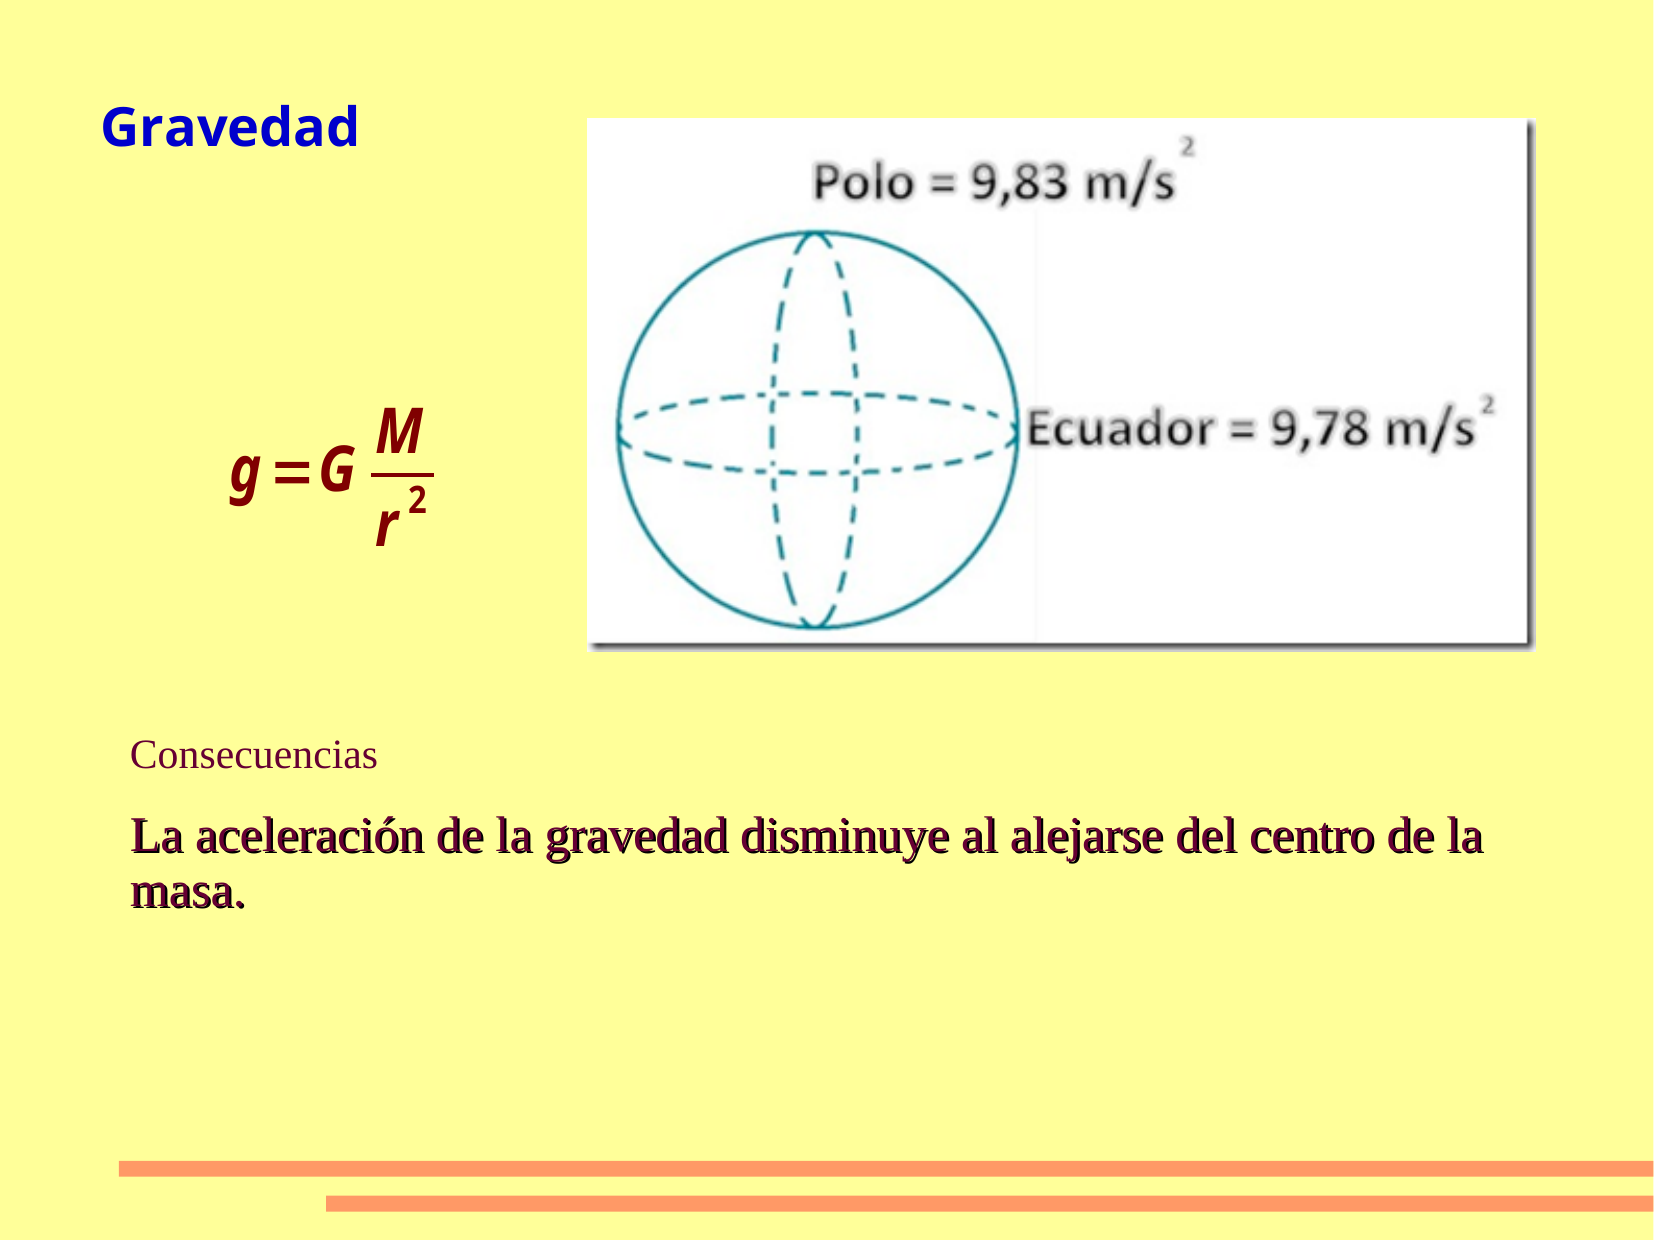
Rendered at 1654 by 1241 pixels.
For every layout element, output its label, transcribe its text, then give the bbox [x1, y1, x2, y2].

list Gravedad [29, 88, 975, 153]
picture [587, 118, 1536, 652]
list Consecuencias La aceleración de la gravedad disminuye al alejarse del centro de la masa. [59, 731, 1565, 1004]
chart [220, 394, 443, 562]
